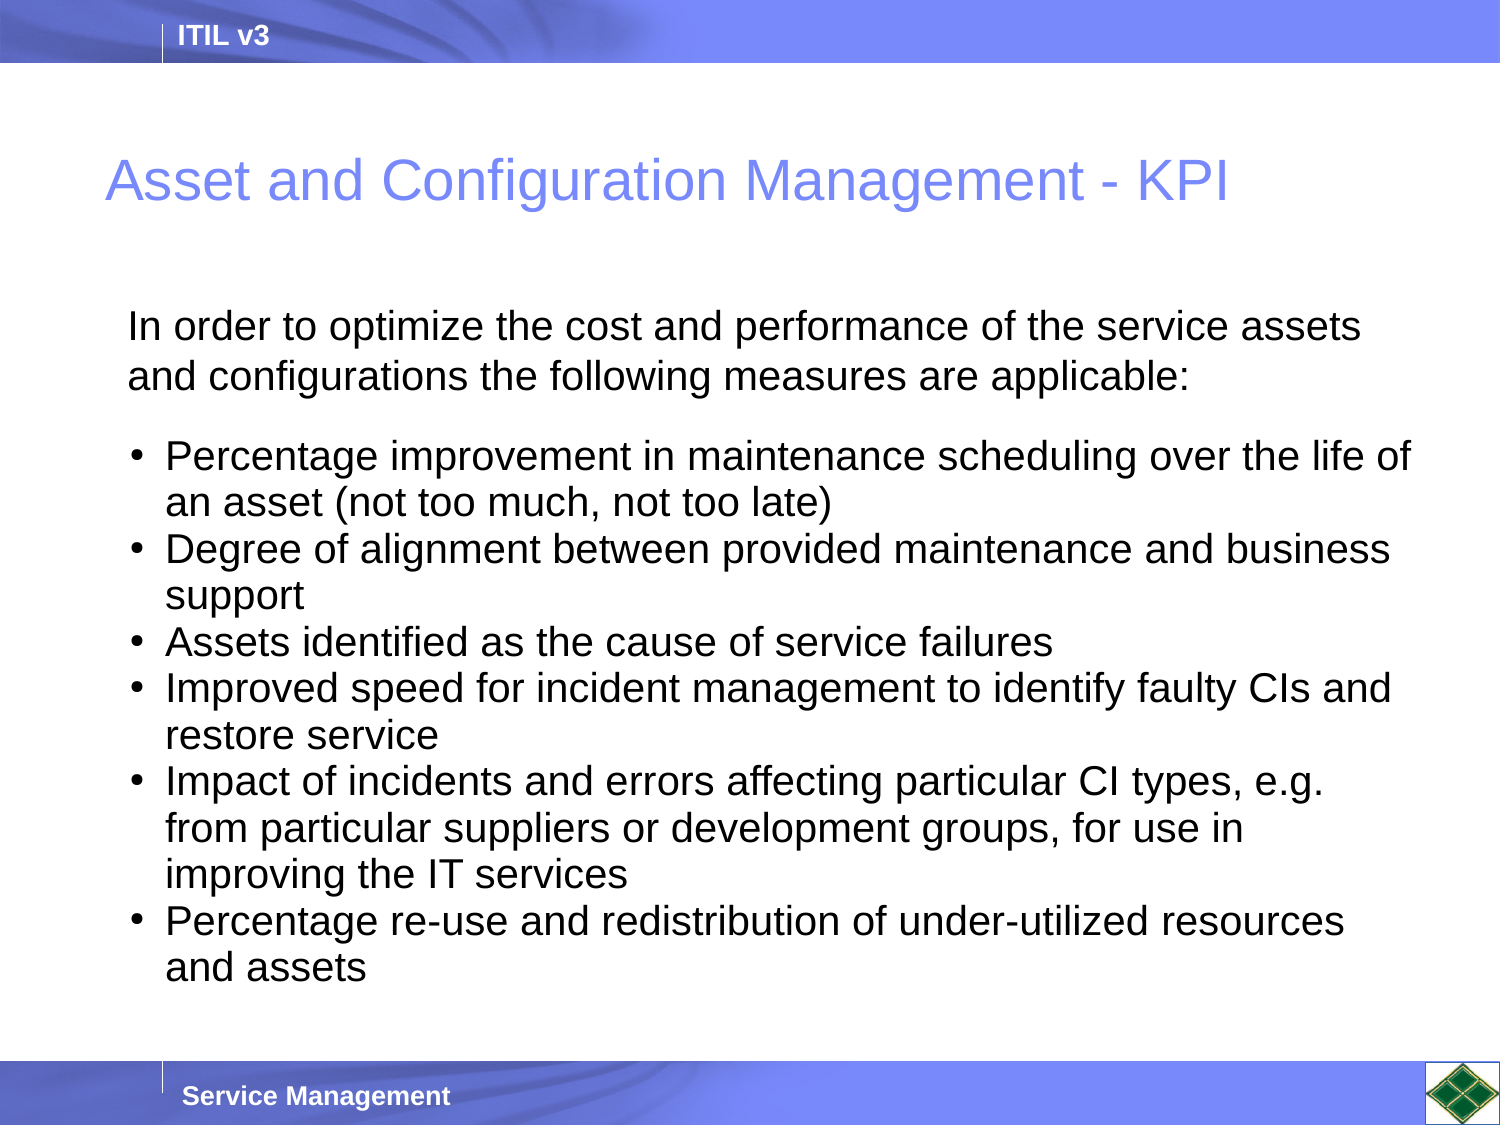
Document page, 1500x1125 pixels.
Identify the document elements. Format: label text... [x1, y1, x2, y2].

text_box In order to optimize the cost and performance of the service assets and configurations the following measures are applicable: [112, 291, 1388, 932]
picture [0, 1061, 1500, 1125]
text_box Asset and Configuration Management - KPI [90, 121, 1443, 221]
text_box Percentage improvement in maintenance scheduling over the life of an asset (not too much, not too late) Degree of alignment between provided maintenance and business support Assets identified as the cause of service failures Improved speed for incident management to identify faulty CIs and restore service Impact of incidents and errors affecting particular CI types, e.g. from particular suppliers or development groups, for use in improving the IT services Percentage re-use and redistribution of under-utilized resources and assets [114, 425, 1430, 1049]
picture [0, 0, 1500, 63]
picture [1426, 1063, 1499, 1124]
